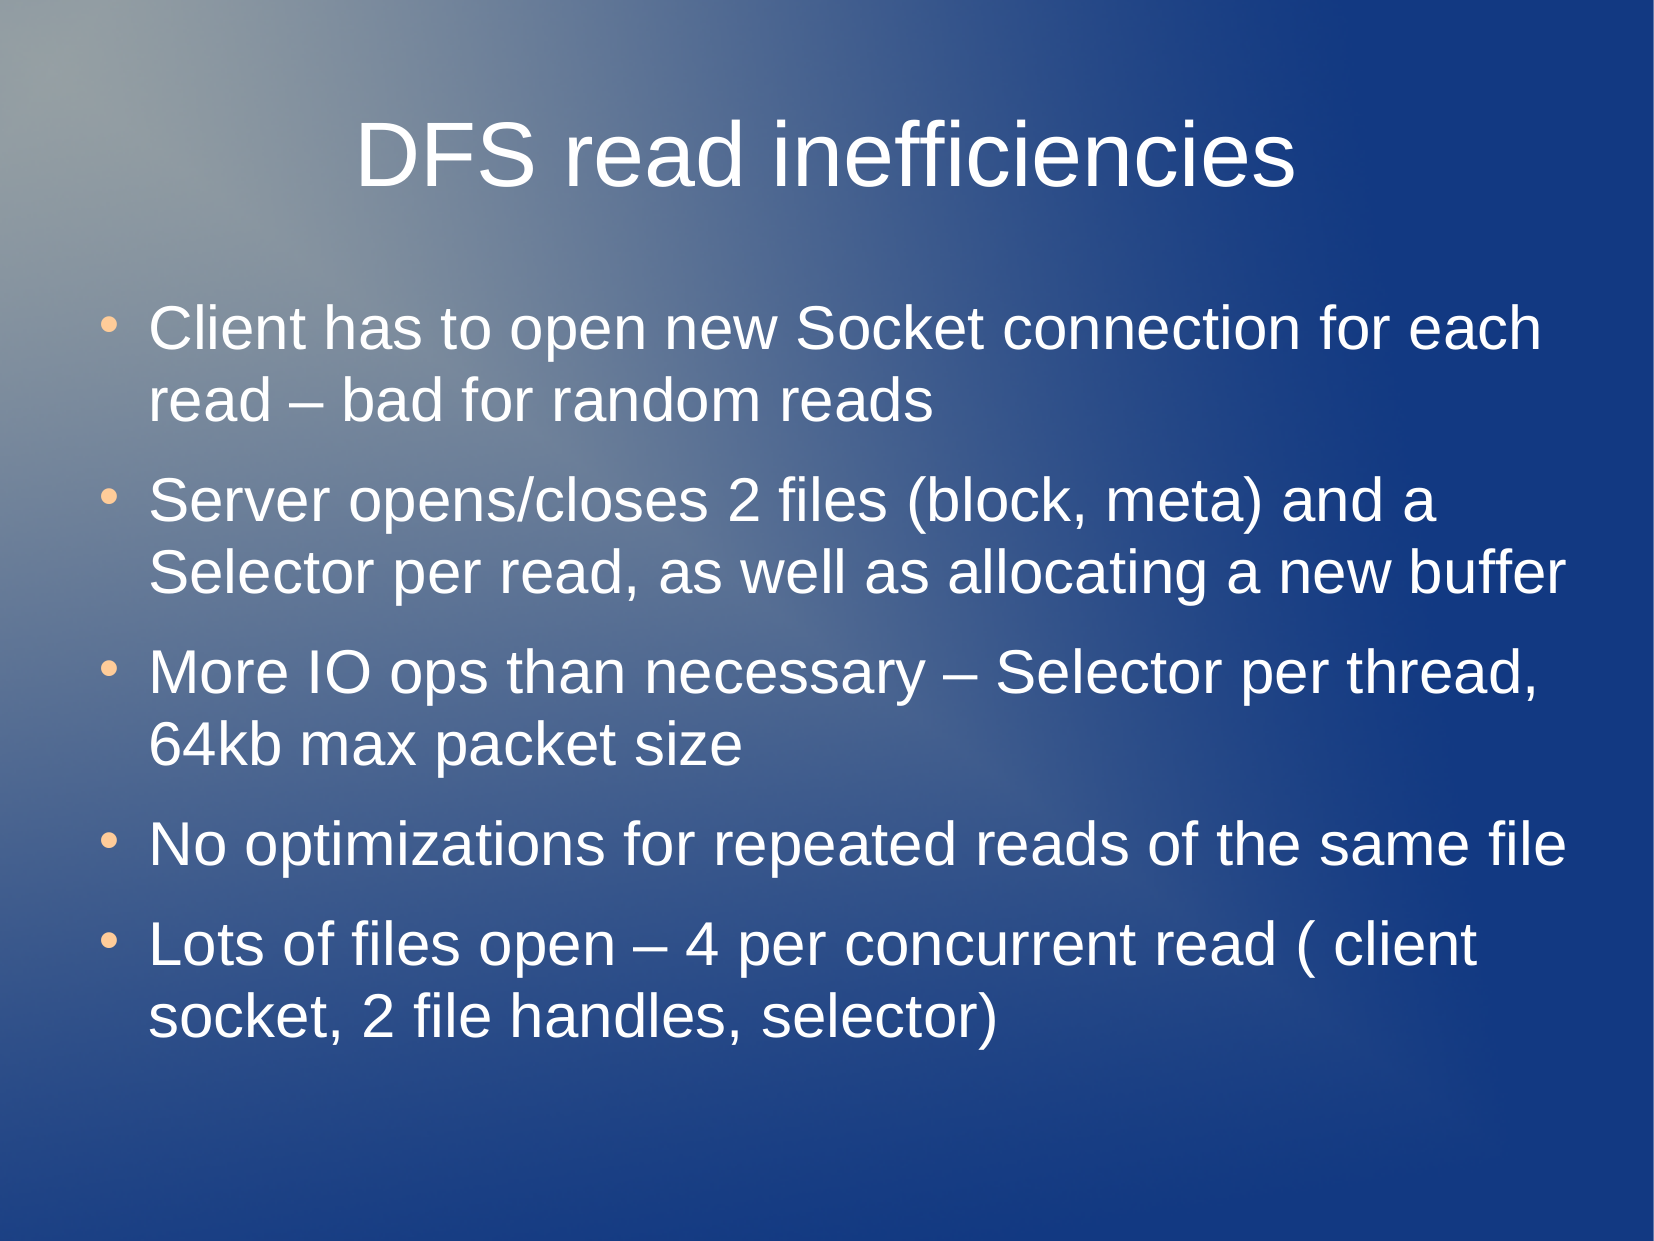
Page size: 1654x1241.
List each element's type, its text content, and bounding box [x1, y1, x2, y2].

picture [0, 0, 1654, 1241]
title DFS read inefficiencies [82, 49, 1571, 257]
list Client has to open new Socket connection for each read – bad for random reads Server opens/closes 2 files (block, meta) and a Selector per read, as well as allocating a new buffer More IO ops than necessary – Selector per thread, 64kb max packet size No optimizations for repeated reads of the same file Lots of files open – 4 per concurrent read ( client socket, 2 file handles, selector) [82, 290, 1571, 1186]
